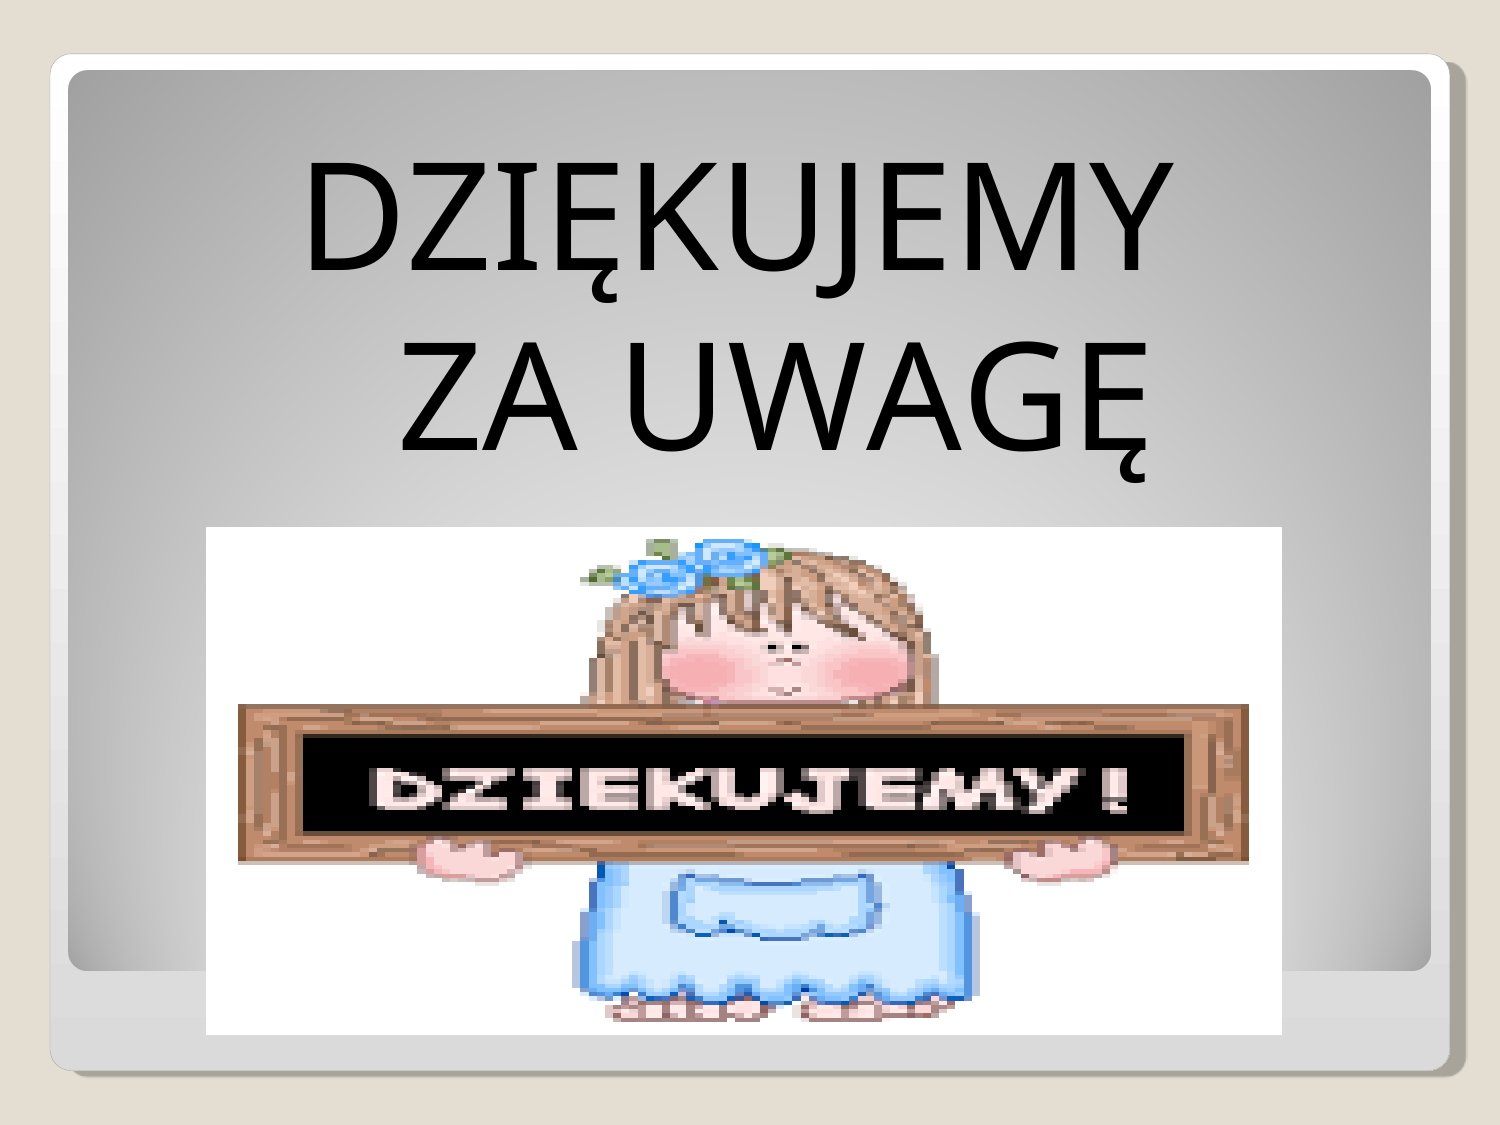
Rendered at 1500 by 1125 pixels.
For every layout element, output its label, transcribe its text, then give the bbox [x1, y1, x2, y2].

picture [206, 527, 1282, 1035]
picture [67, 69, 1432, 972]
text_box DZIĘKUJEMY ZA UWAGĘ [70, 105, 1426, 986]
